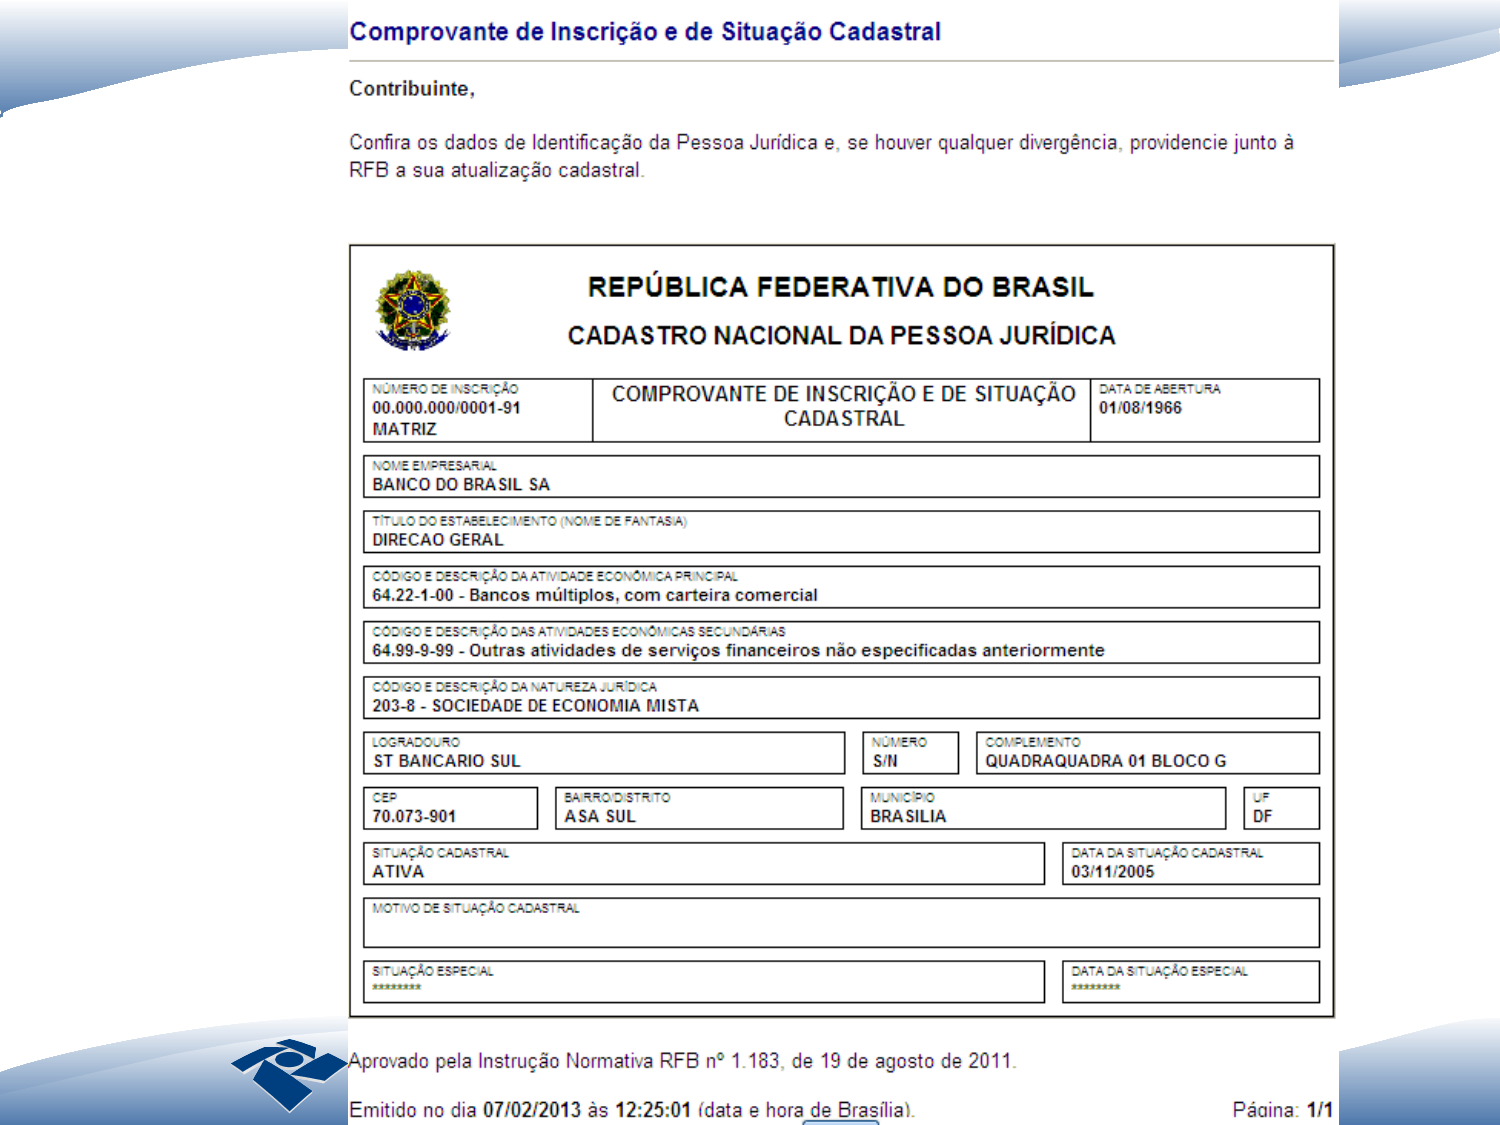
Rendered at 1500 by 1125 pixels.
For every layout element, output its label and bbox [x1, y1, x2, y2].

picture [229, 0, 1339, 1125]
